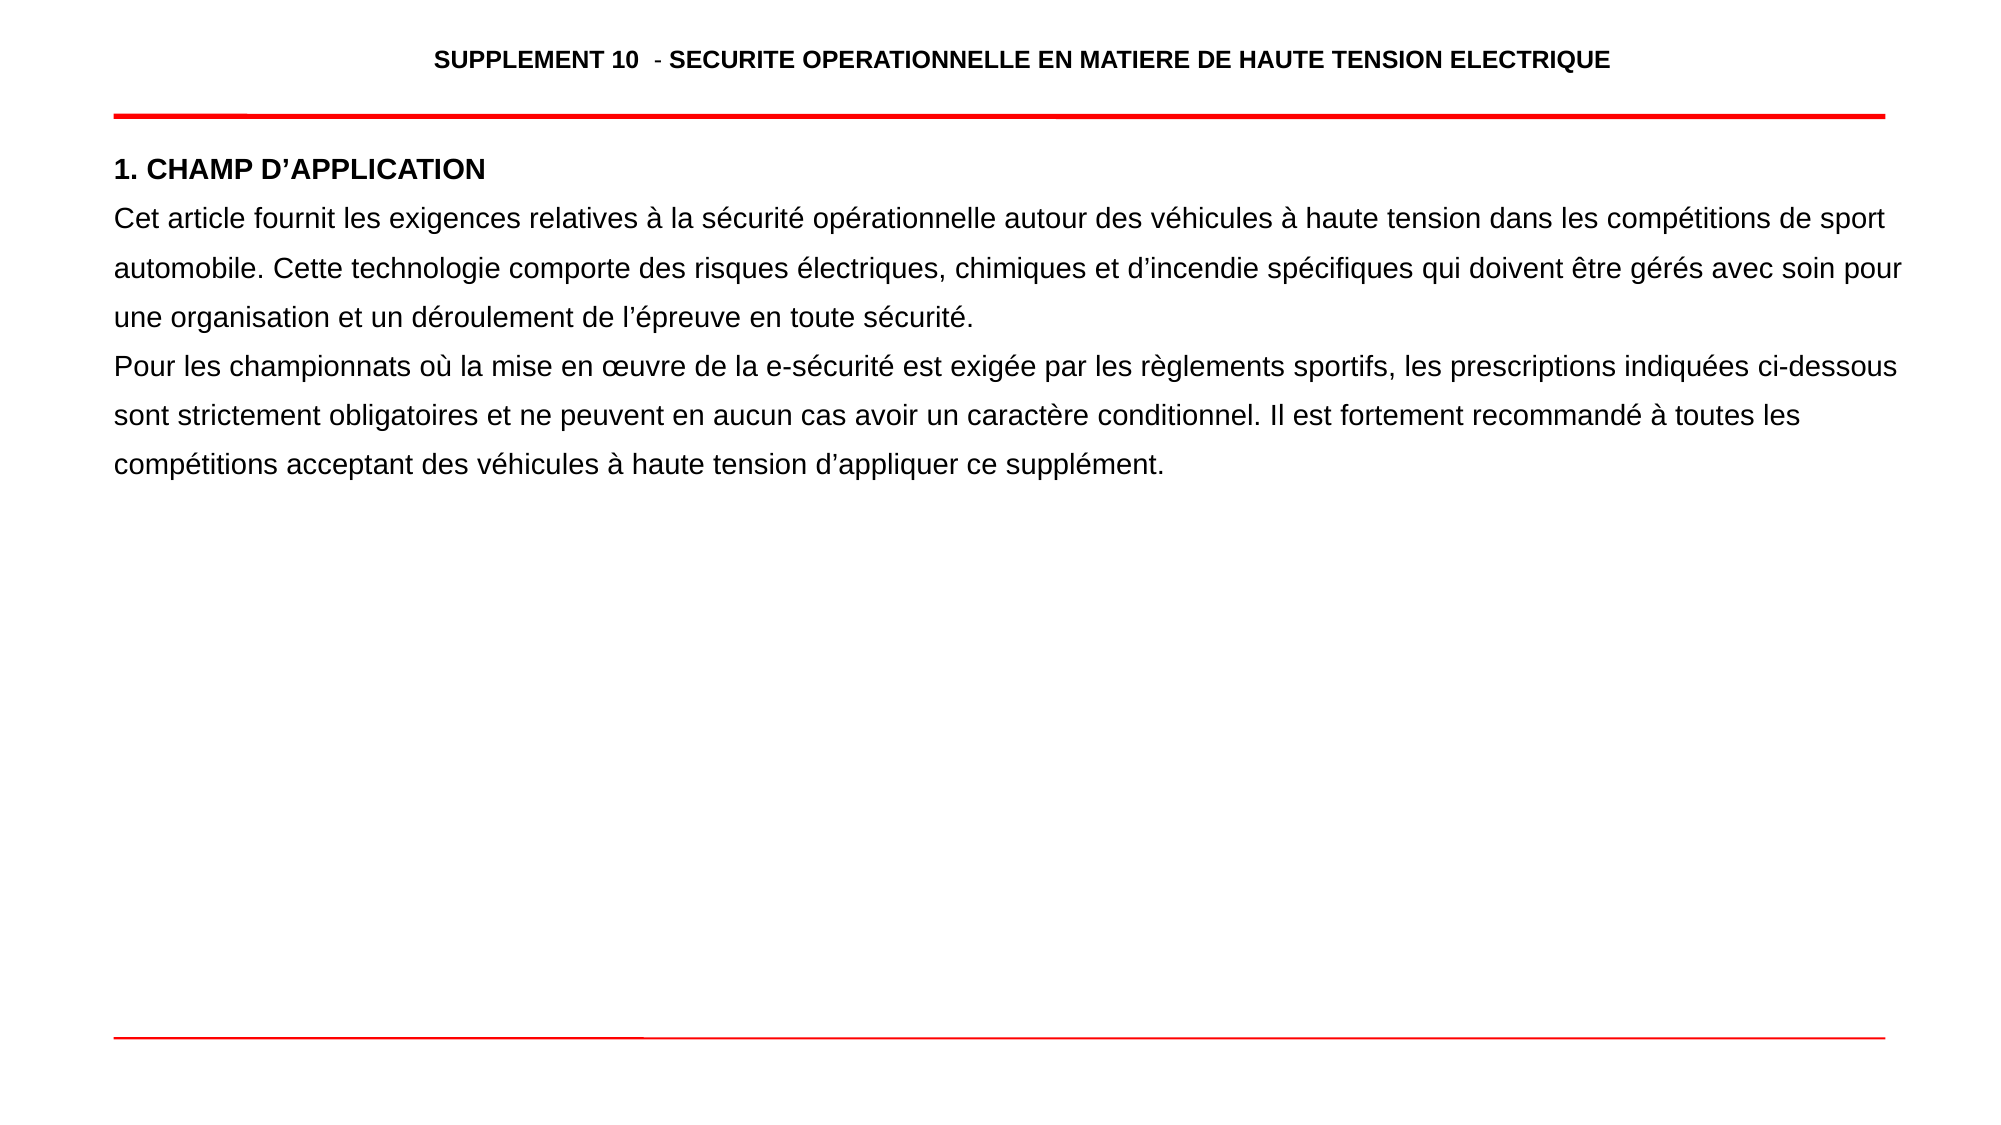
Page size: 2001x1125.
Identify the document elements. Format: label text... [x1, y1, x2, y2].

text_box SUPPLEMENT 10 - SECURITE OPERATIONNELLE EN MATIERE DE HAUTE TENSION ELECTRIQUE [173, 38, 1895, 82]
text_box 1. CHAMP D’APPLICATION Cet article fournit les exigences relatives à la sécurité opérationnelle autour des véhicules à haute tension dans les compétitions de sport automobile. Cette technologie comporte des risques électriques, chimiques et d’incendie spécifiques qui doivent être gérés avec soin pour une organisation et un déroulement de l’épreuve en toute sécurité. Pour les championnats où la mise en œuvre de la e-sécurité est exigée par les règlements sportifs, les prescriptions indiquées ci-dessous sont strictement obligatoires et ne peuvent en aucun cas avoir un caractère conditionnel. Il est fortement recommandé à toutes les compétitions acceptant des véhicules à haute tension d’appliquer ce supplément. [99, 129, 1940, 489]
